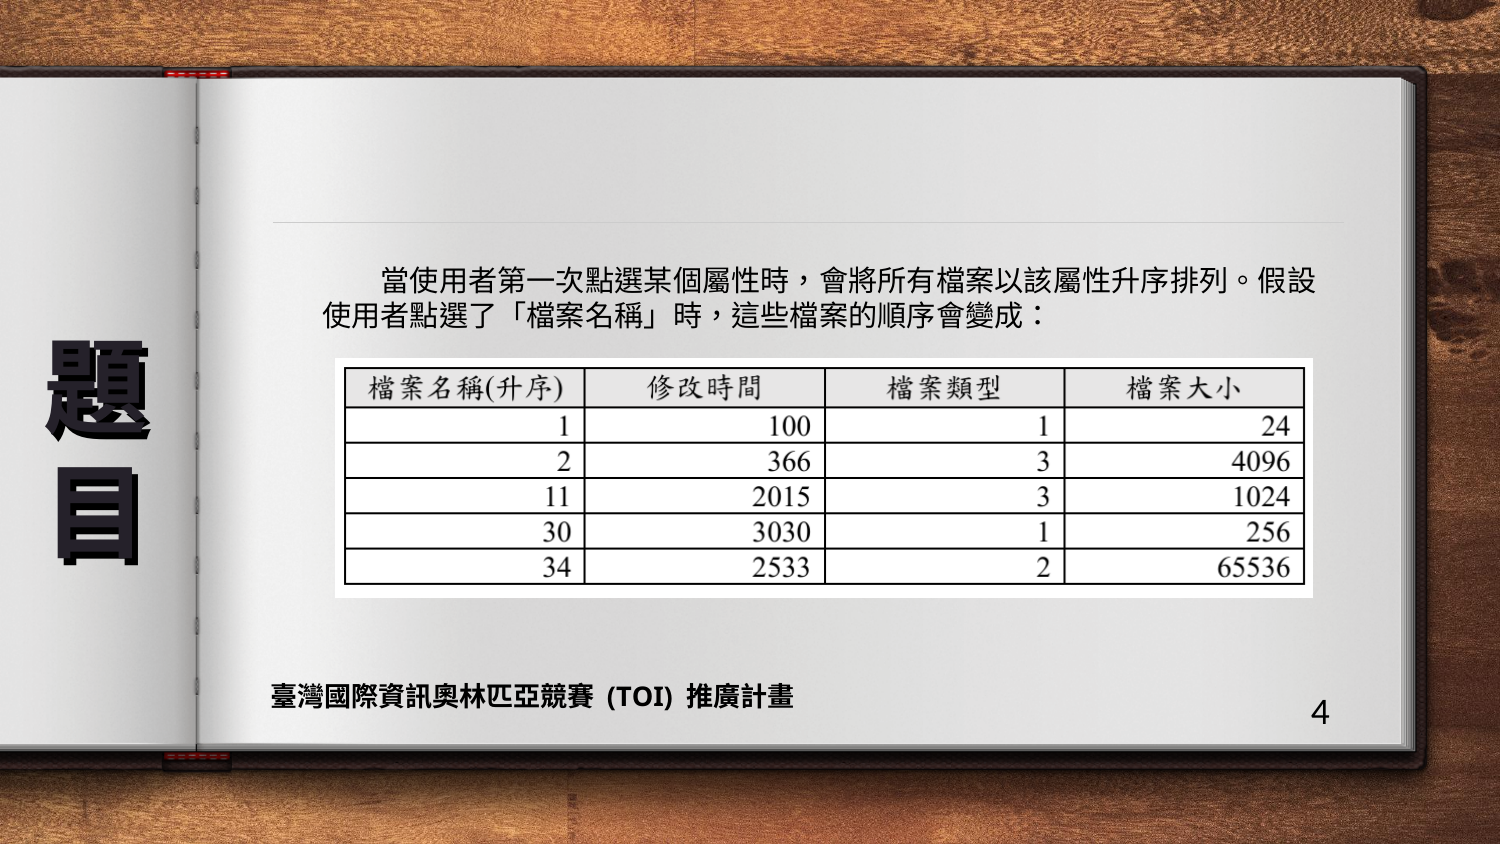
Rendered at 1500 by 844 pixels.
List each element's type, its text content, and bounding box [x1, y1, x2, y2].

title 題 目 [28, 306, 210, 552]
picture [335, 358, 1313, 598]
text_box [1295, 672, 1386, 737]
text_box 當使用者第一次點選某個屬性時，會將所有檔案以該屬性升序排列。假設 使用者點選了「檔案名稱」時，這些檔案的順序會變成： [307, 255, 1341, 340]
